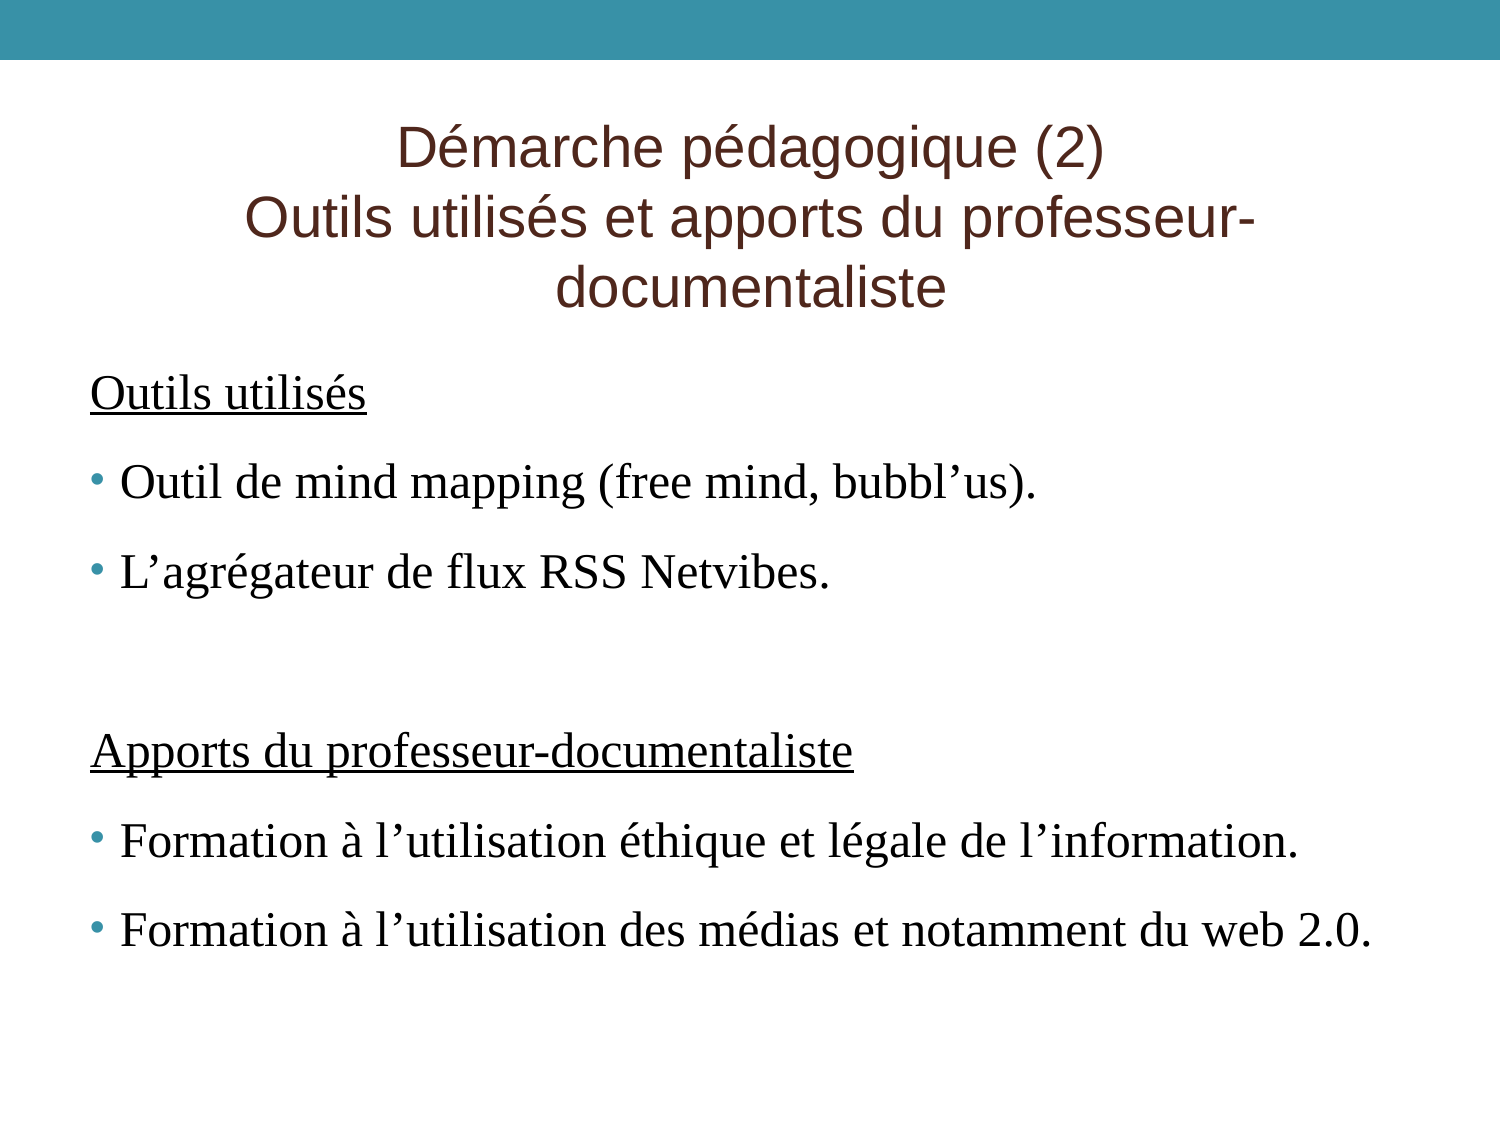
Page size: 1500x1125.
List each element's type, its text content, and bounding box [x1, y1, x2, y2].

title Démarche pédagogique (2) Outils utilisés et apports du professeur-documentaliste [76, 101, 1427, 265]
list Outils utilisés Outil de mind mapping (free mind, bubbl’us). L’agrégateur de flux RSS Netvibes. Apports du professeur-documentaliste Formation à l’utilisation éthique et légale de l’information. Formation à l’utilisation des médias et notamment du web 2.0. [75, 262, 1425, 1063]
